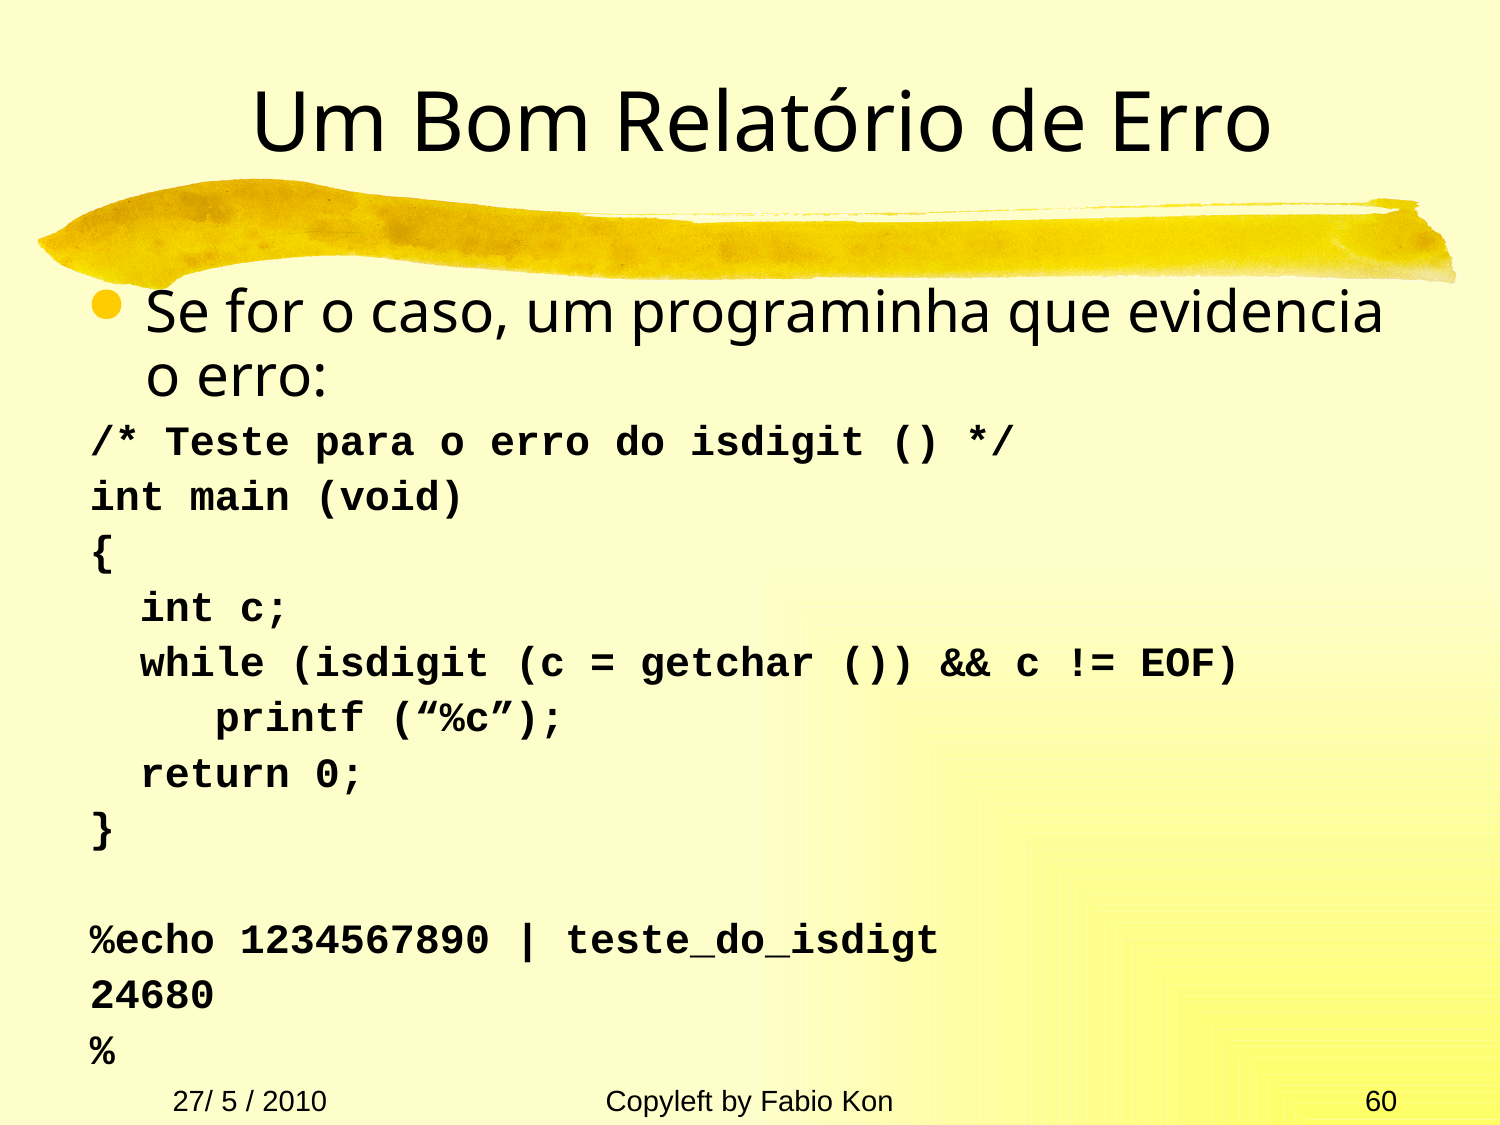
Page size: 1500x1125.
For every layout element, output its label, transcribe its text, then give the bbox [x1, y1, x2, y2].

picture [24, 174, 1463, 297]
list Se for o caso, um programinha que evidencia o erro: /* Teste para o erro do isdigit () */ int main (void) { int c; while (isdigit (c = getchar ()) && c != EOF) printf (“%c”); return 0; } %echo 1234567890 | teste_do_isdigt 24680 % [75, 275, 1426, 1082]
title Um Bom Relatório de Erro [125, 0, 1401, 176]
